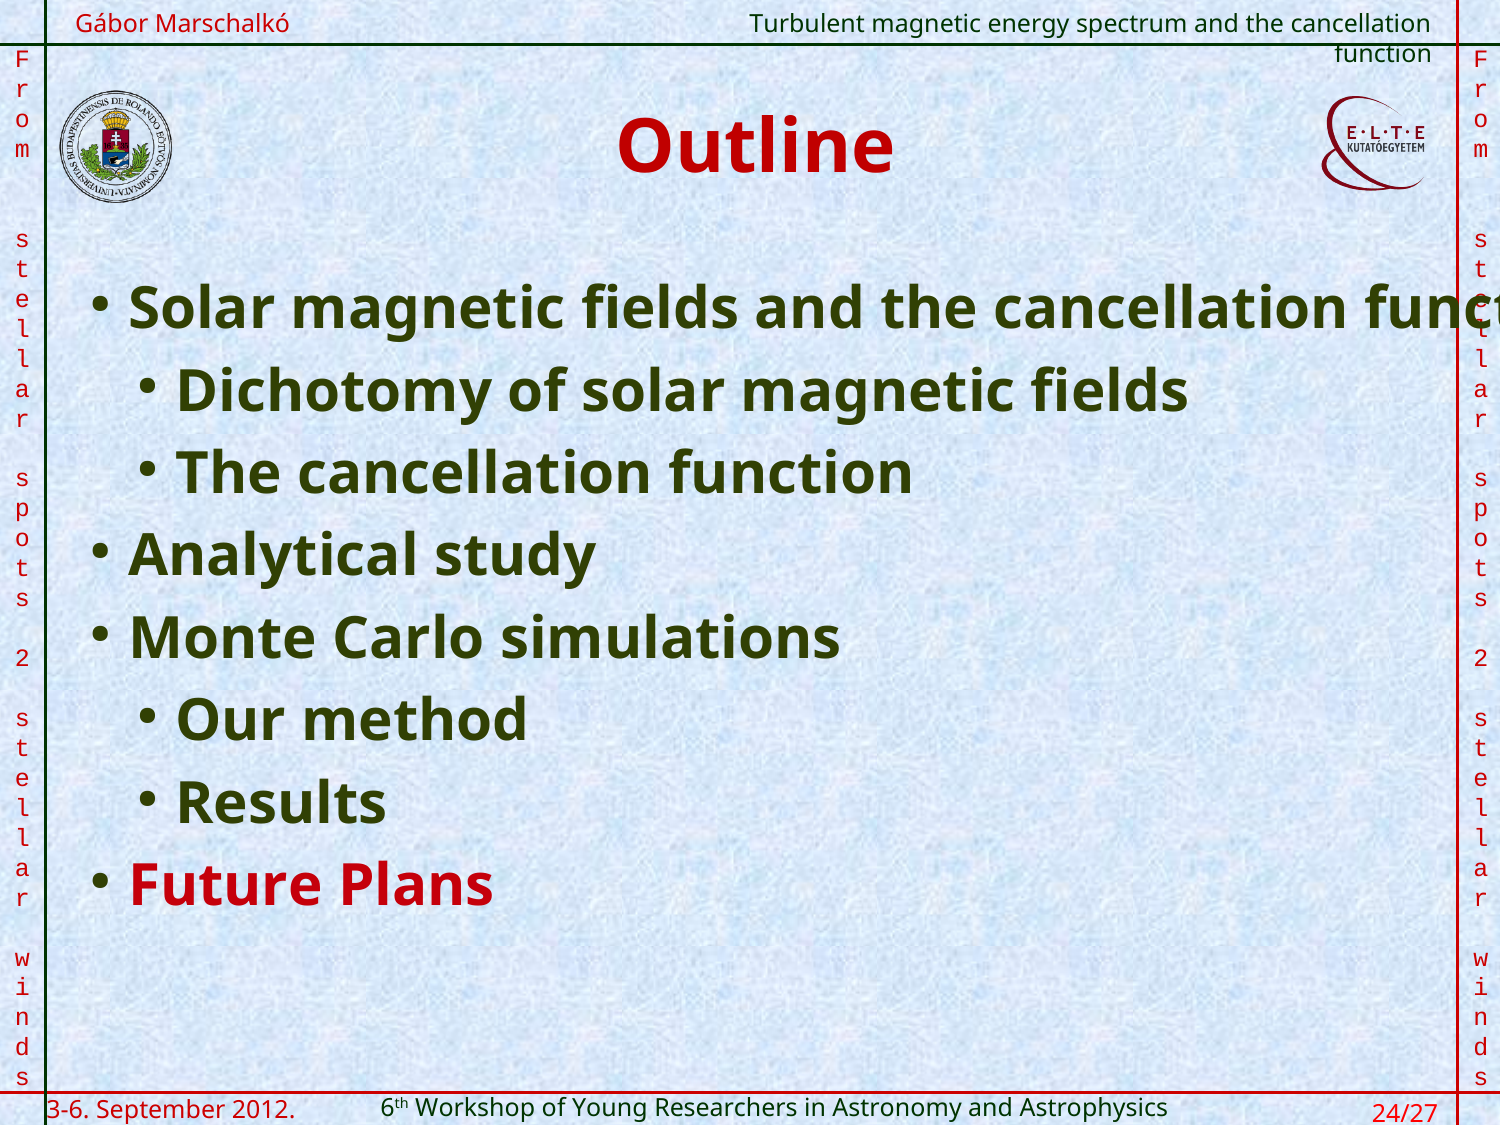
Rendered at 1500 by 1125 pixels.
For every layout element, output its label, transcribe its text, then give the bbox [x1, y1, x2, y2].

picture [47, 1094, 1456, 1125]
picture [1459, 46, 1500, 1091]
picture [0, 1094, 44, 1125]
picture [47, 46, 1456, 1091]
text_box Outline [600, 90, 912, 196]
text_box Solar magnetic fields and the cancellation function Dichotomy of solar magnetic fields The cancellation function Analytical study Monte Carlo simulations Our method Results Future Plans [75, 262, 1426, 1035]
picture [47, 0, 1456, 43]
picture [0, 0, 44, 43]
picture [0, 46, 44, 1091]
picture [1459, 1094, 1500, 1125]
picture [1459, 0, 1500, 43]
